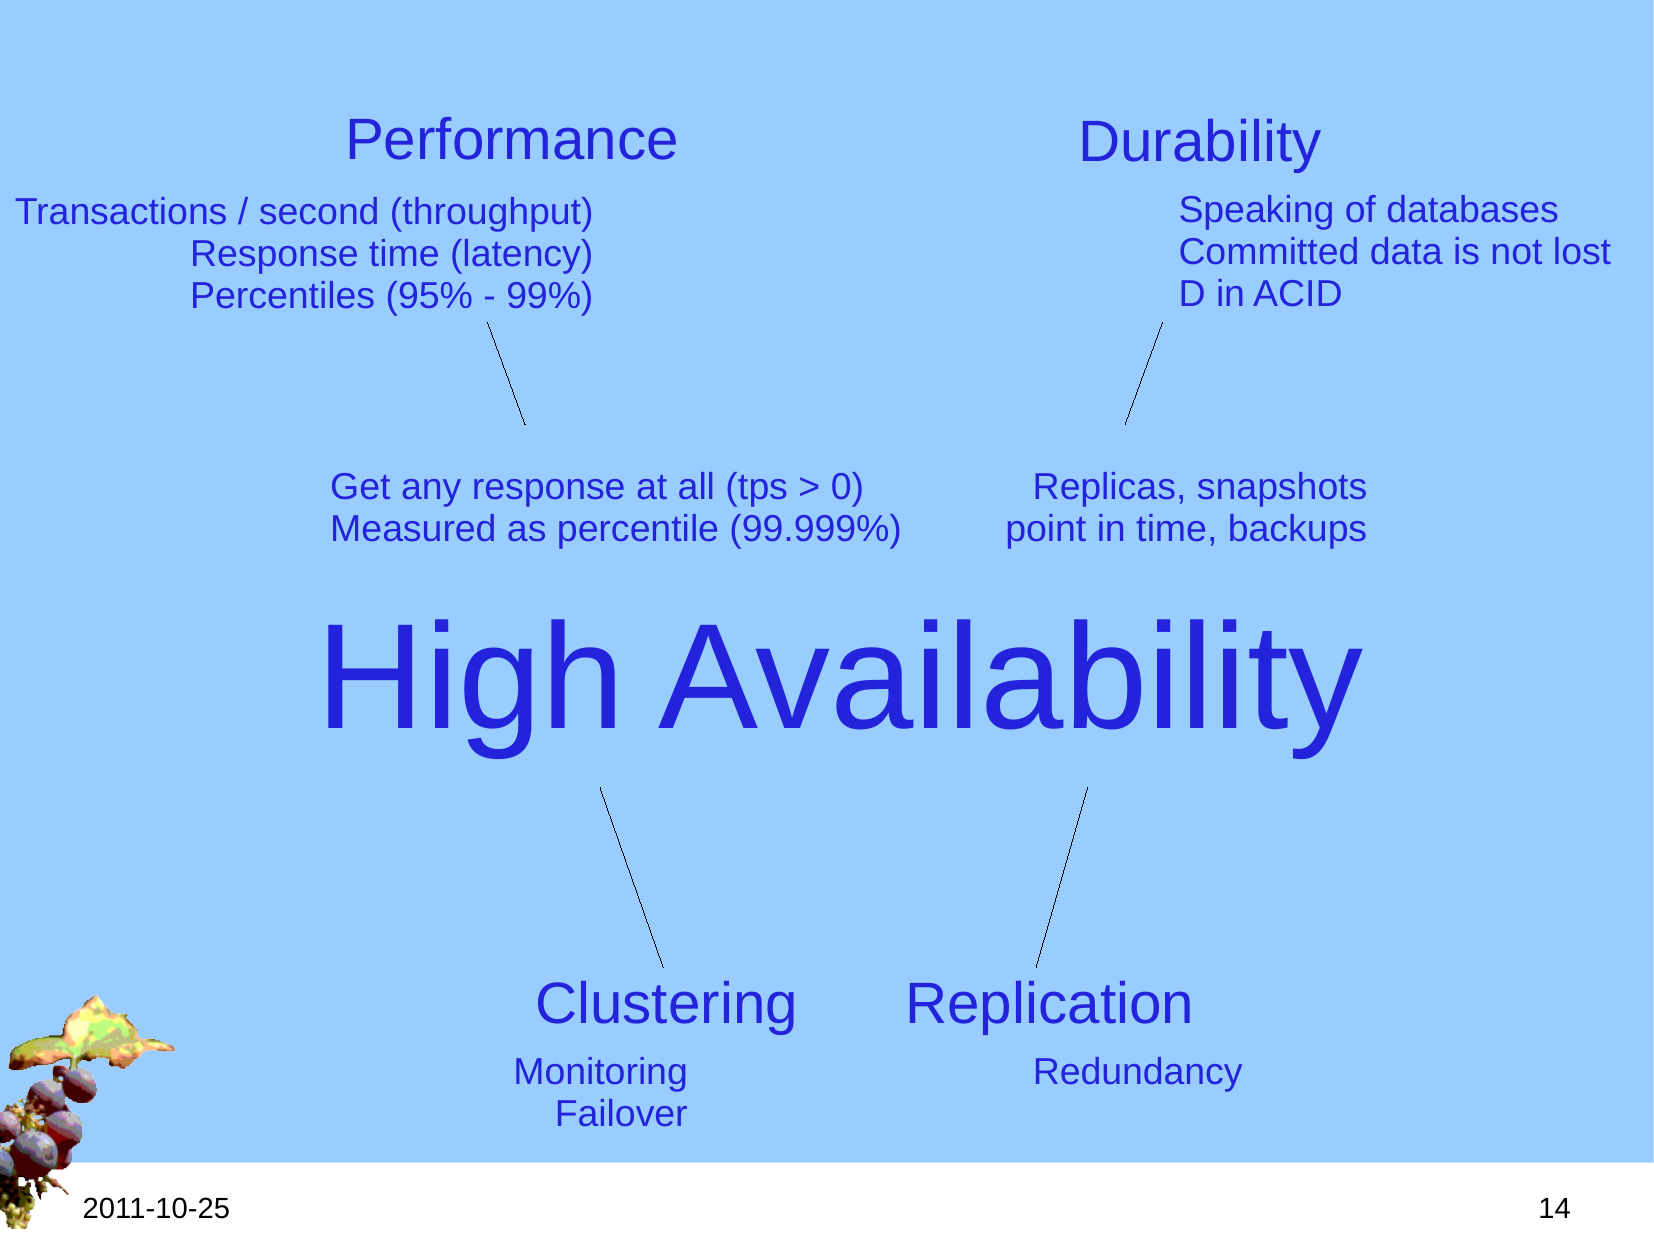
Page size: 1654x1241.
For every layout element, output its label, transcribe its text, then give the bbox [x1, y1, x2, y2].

text_box Performance [330, 99, 695, 180]
picture [0, 990, 188, 1229]
text_box Replicas, snapshots point in time, backups [990, 458, 1383, 571]
text_box Redundancy [1018, 1043, 1257, 1156]
text_box Clustering [520, 963, 814, 1044]
text_box Monitoring Failover [498, 1043, 703, 1156]
text_box Transactions / second (throughput) Response time (latency) Percentiles (95% - 99%) [0, 183, 609, 325]
text_box Speaking of databases Committed data is not lost D in ACID [1163, 181, 1627, 323]
text_box Replication [890, 963, 1210, 1044]
text_box Get any response at all (tps > 0) Measured as percentile (99.999%) [315, 458, 917, 571]
text_box Durability [1063, 101, 1337, 182]
text_box High Availability [302, 585, 1380, 769]
